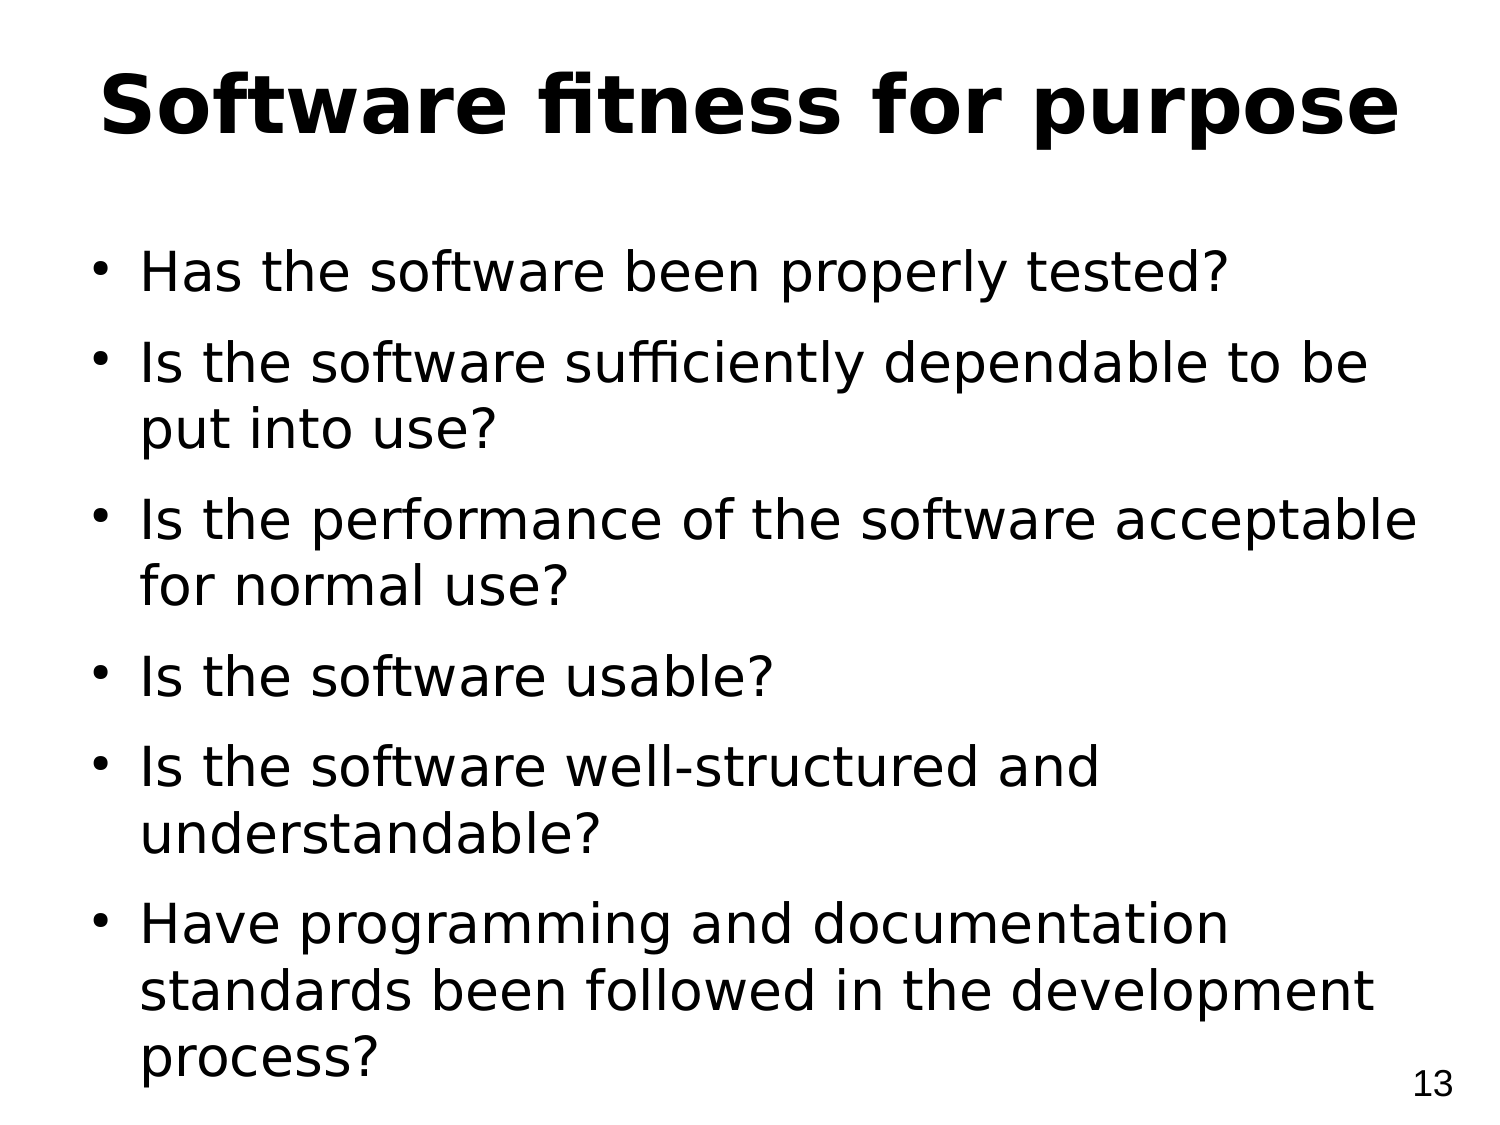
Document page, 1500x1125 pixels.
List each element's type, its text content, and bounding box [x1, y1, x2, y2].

list Has the software been properly tested? Is the software sufficiently dependable to be put into use? Is the performance of the software acceptable for normal use? Is the software usable? Is the software well-structured and understandable? Have programming and documentation standards been followed in the development process? [75, 236, 1425, 1093]
title Software fitness for purpose [75, 44, 1425, 177]
